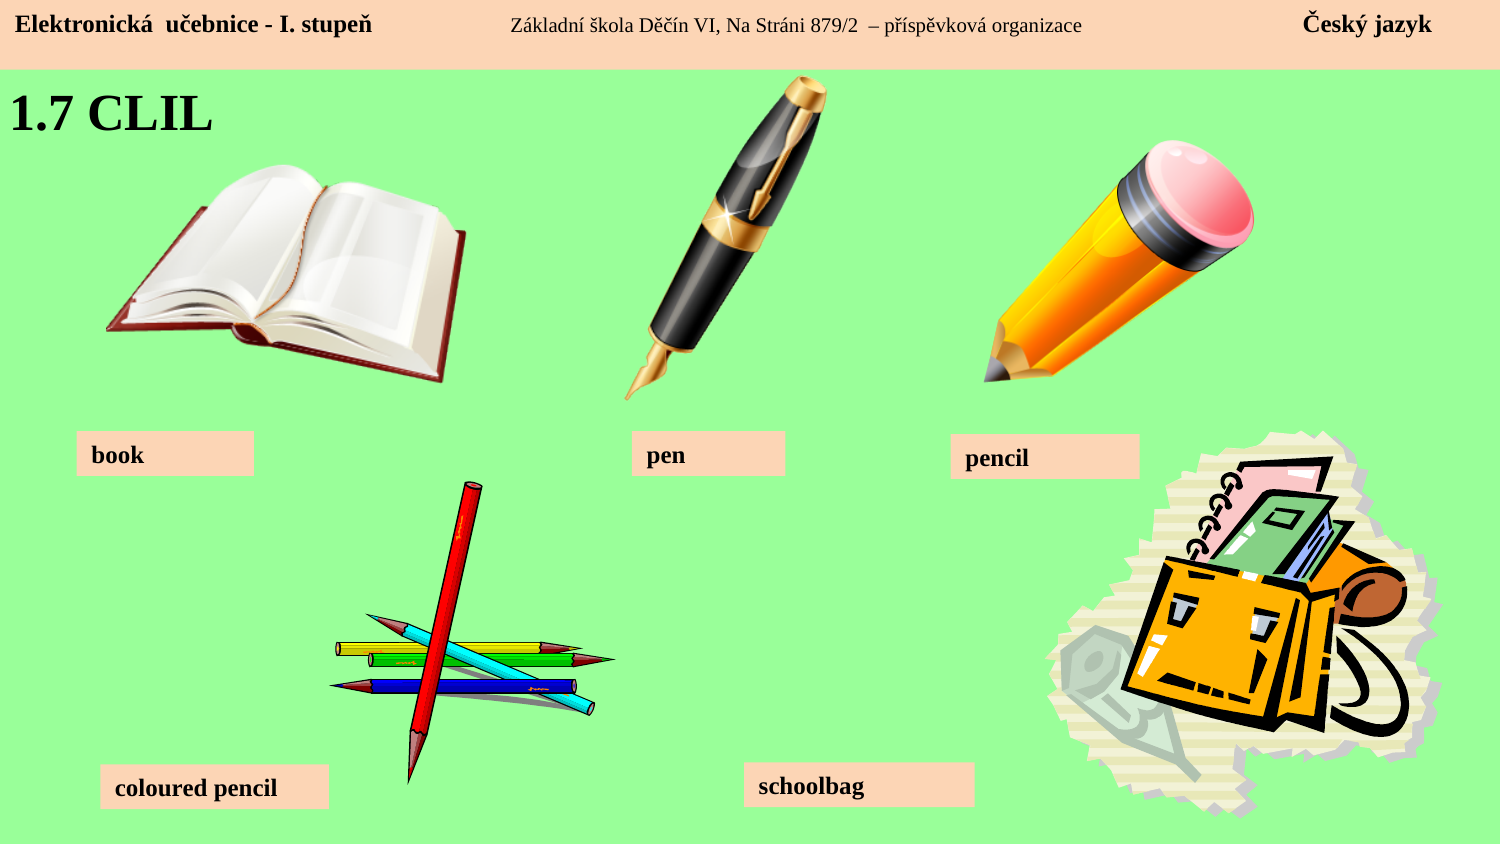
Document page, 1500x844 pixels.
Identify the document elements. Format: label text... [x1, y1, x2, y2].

text_box pen [631, 431, 786, 476]
picture [106, 77, 473, 444]
text_box Elektronická učebnice - I. stupeň Základní škola Děčín VI, Na Stráni 879/2 – příspěvková organizace Český jazyk [0, 0, 1500, 70]
text_box book [76, 431, 254, 476]
title 1.7 CLIL [0, 70, 288, 169]
picture [968, 127, 1258, 417]
picture [1044, 430, 1447, 822]
text_box coloured pencil [100, 764, 329, 810]
picture [537, 50, 892, 405]
text_box schoolbag [744, 762, 975, 808]
text_box pencil [950, 434, 1044, 479]
picture [328, 481, 616, 785]
